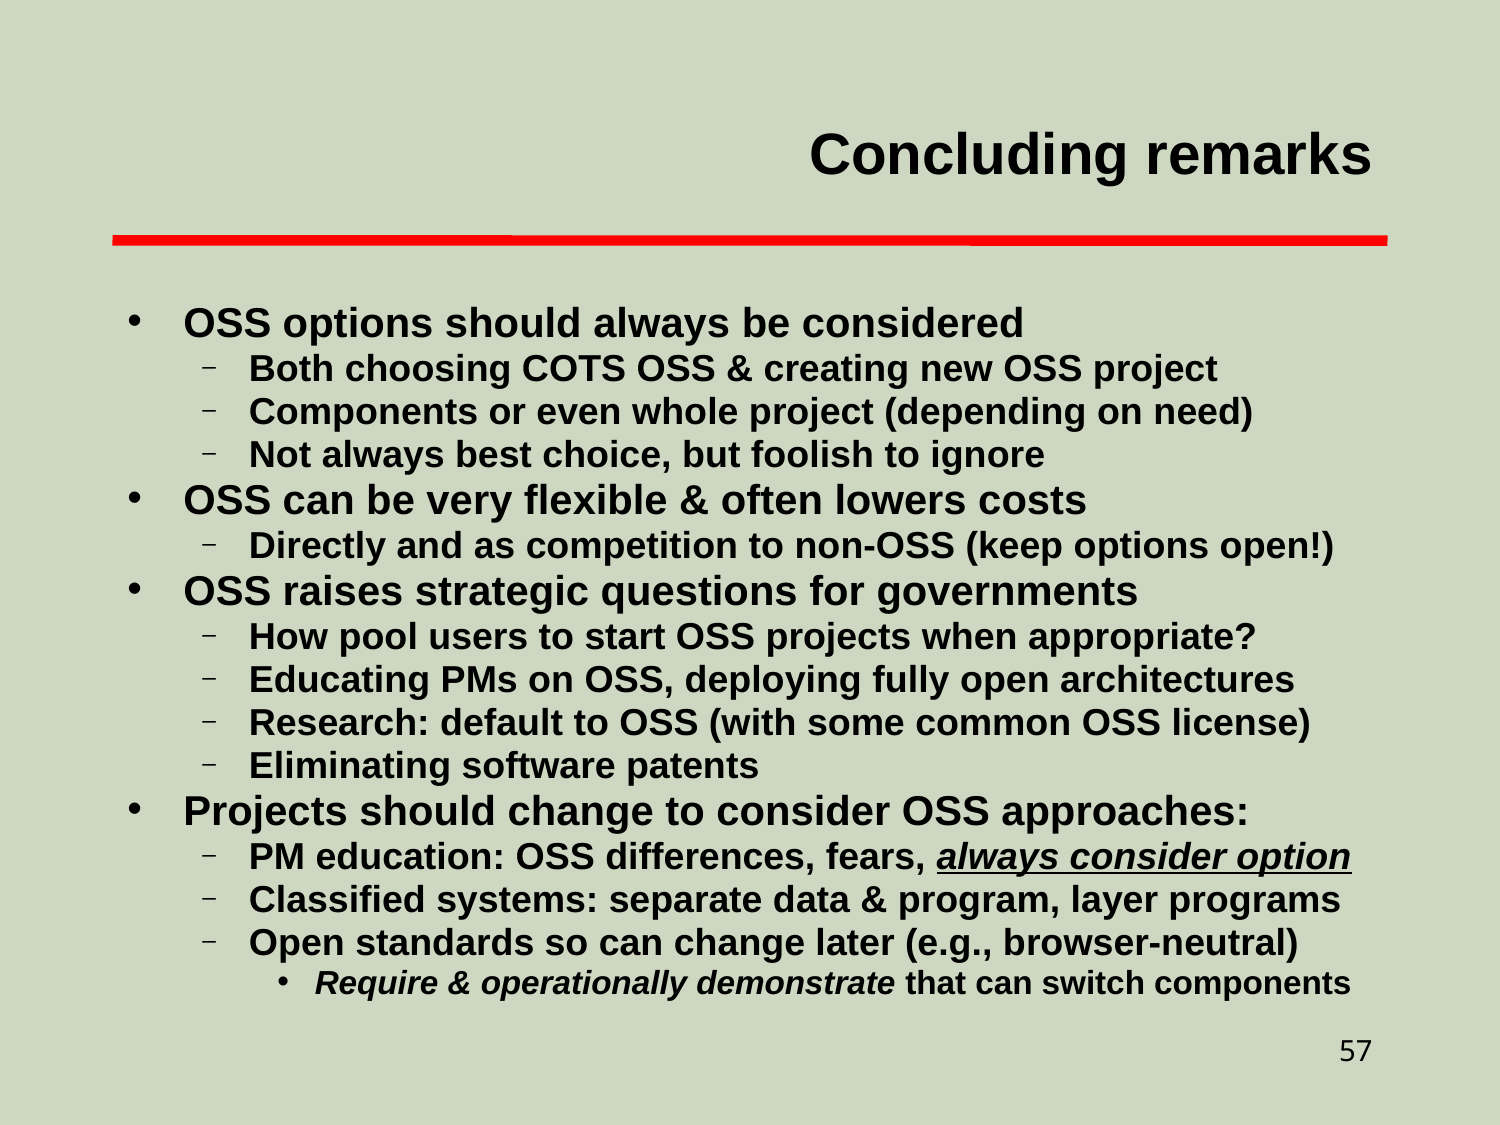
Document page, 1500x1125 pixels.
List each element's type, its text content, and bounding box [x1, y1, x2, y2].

title Concluding remarks [337, 85, 1388, 224]
list OSS options should always be considered Both choosing COTS OSS & creating new OSS project Components or even whole project (depending on need) Not always best choice, but foolish to ignore OSS can be very flexible & often lowers costs Directly and as competition to non-OSS (keep options open!) OSS raises strategic questions for governments How pool users to start OSS projects when appropriate? Educating PMs on OSS, deploying fully open architectures Research: default to OSS (with some common OSS license) Eliminating software patents Projects should change to consider OSS approaches: PM education: OSS differences, fears, always consider option Classified systems: separate data & program, layer programs Open standards so can change later (e.g., browser-neutral) Require & operationally demonstrate that can switch components [112, 299, 1388, 1075]
